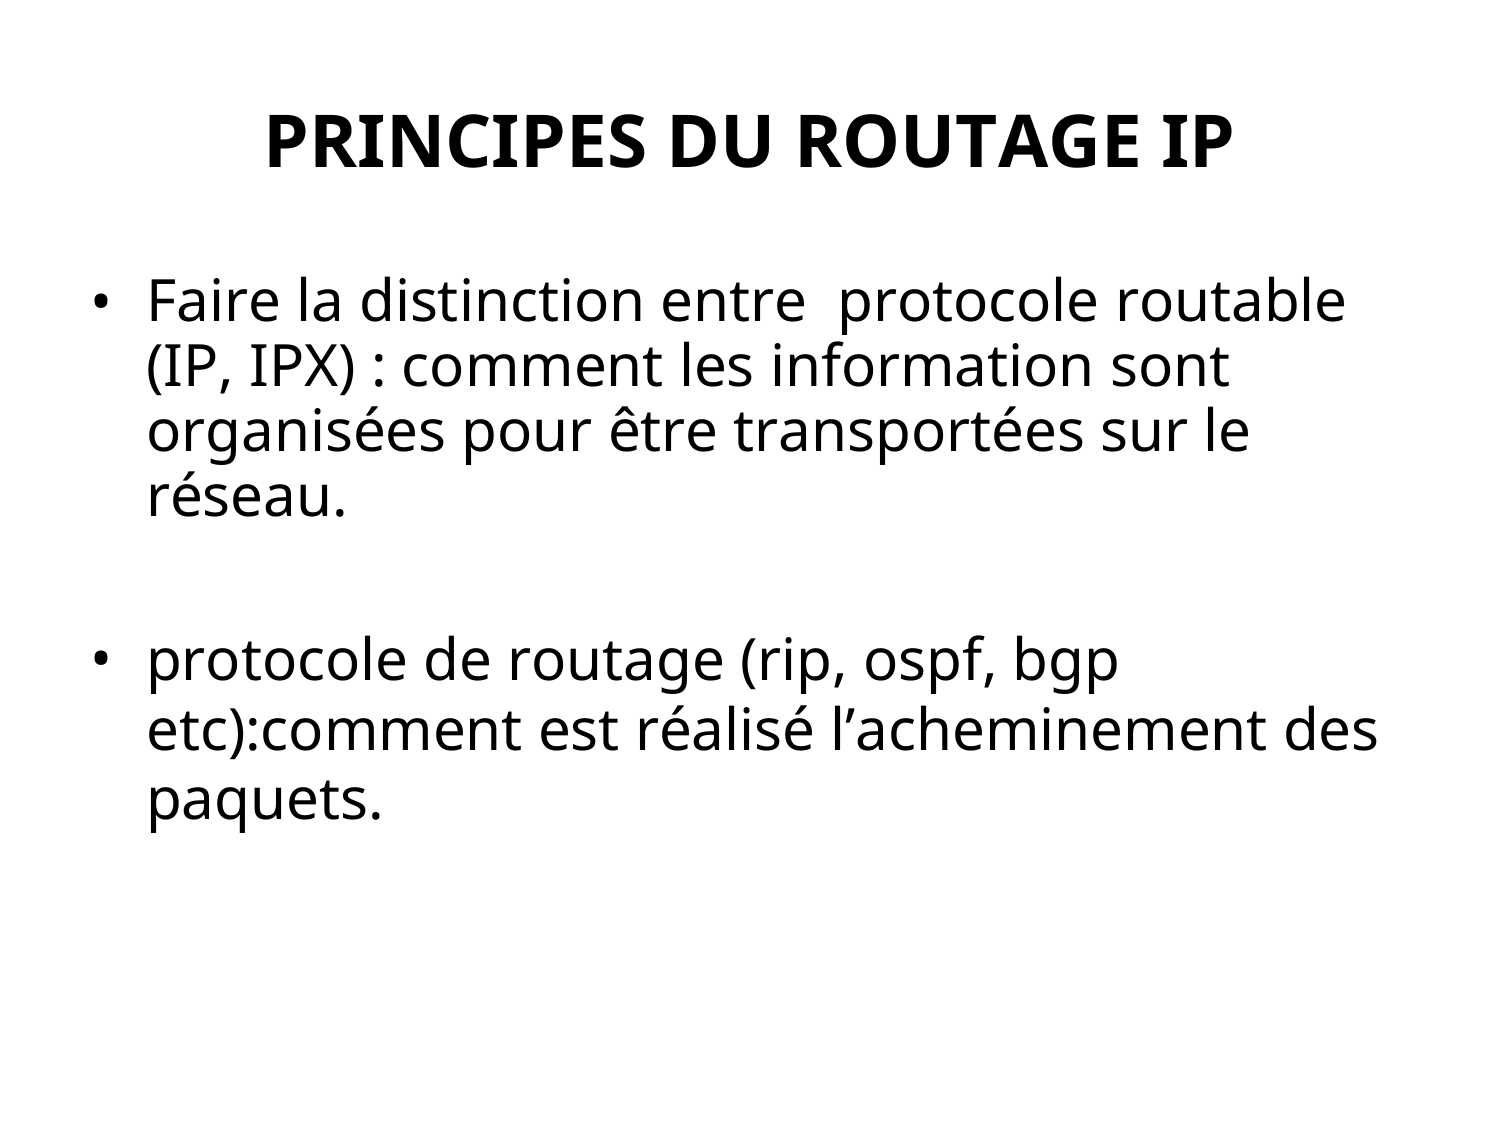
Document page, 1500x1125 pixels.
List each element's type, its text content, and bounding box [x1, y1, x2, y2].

list Faire la distinction entre protocole routable (IP, IPX) : comment les information sont organisées pour être transportées sur le réseau. protocole de routage (rip, ospf, bgp etc):comment est réalisé l’acheminement des paquets. [75, 262, 1426, 1005]
title PRINCIPES DU ROUTAGE IP [75, 45, 1426, 233]
